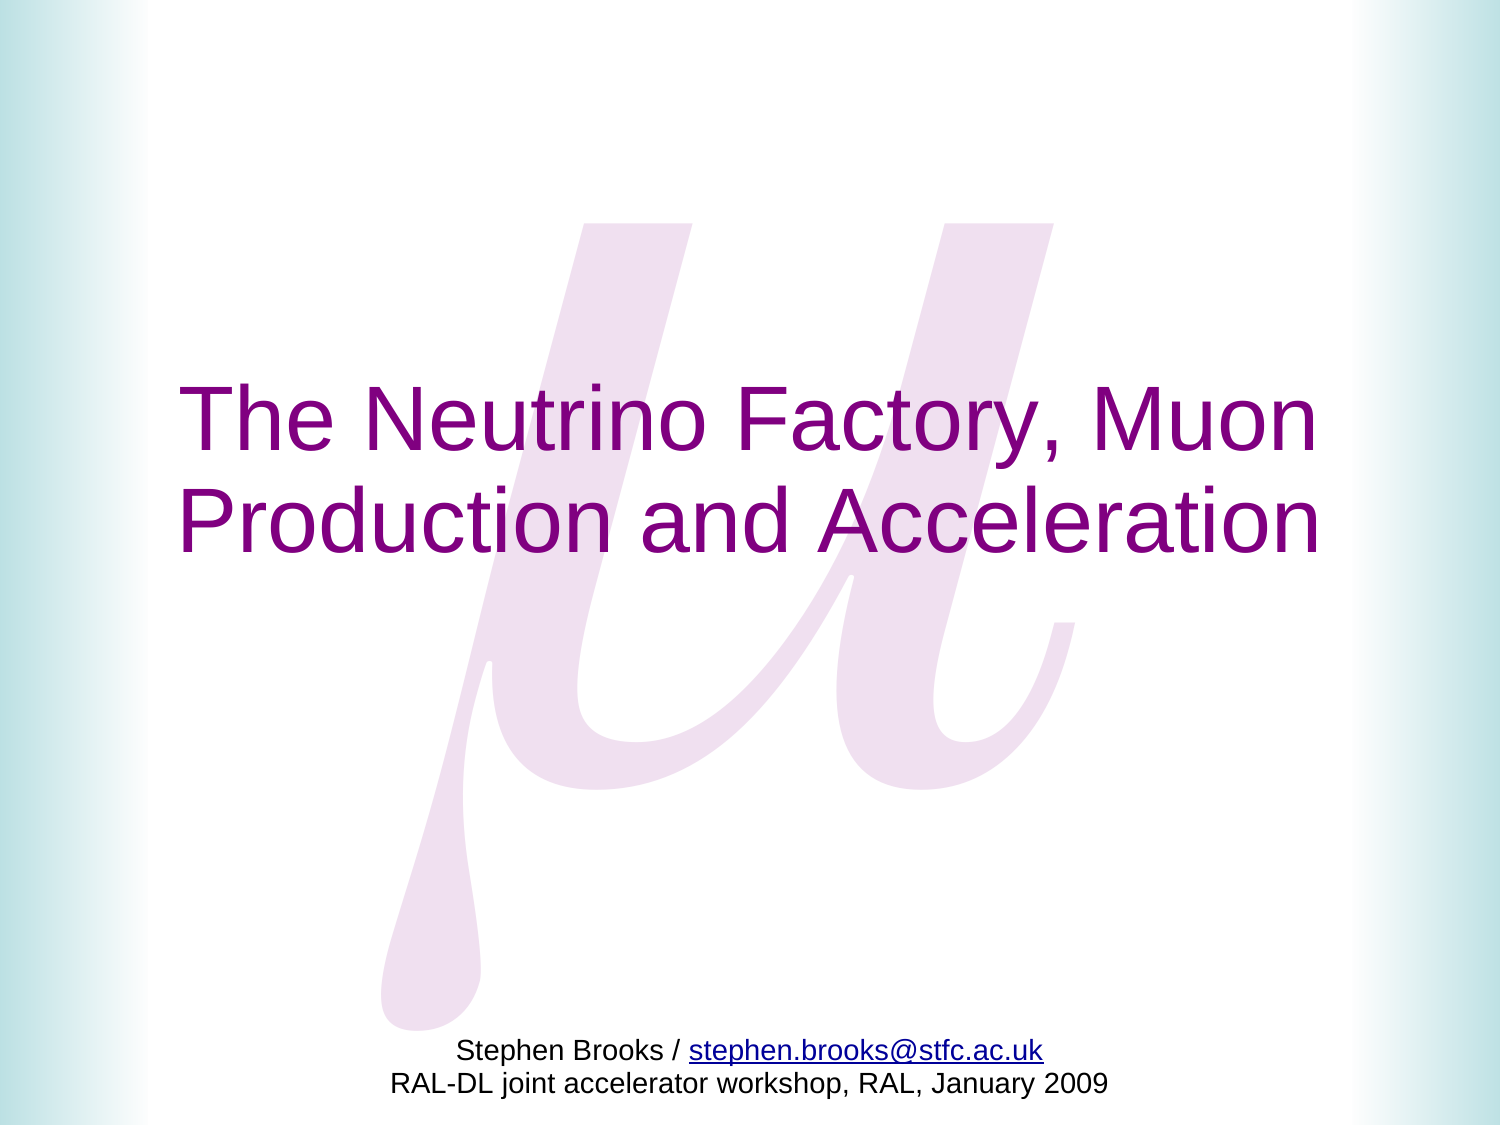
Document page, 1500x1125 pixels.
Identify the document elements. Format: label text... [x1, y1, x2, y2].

title The Neutrino Factory, Muon Production and Acceleration [112, 349, 1388, 591]
